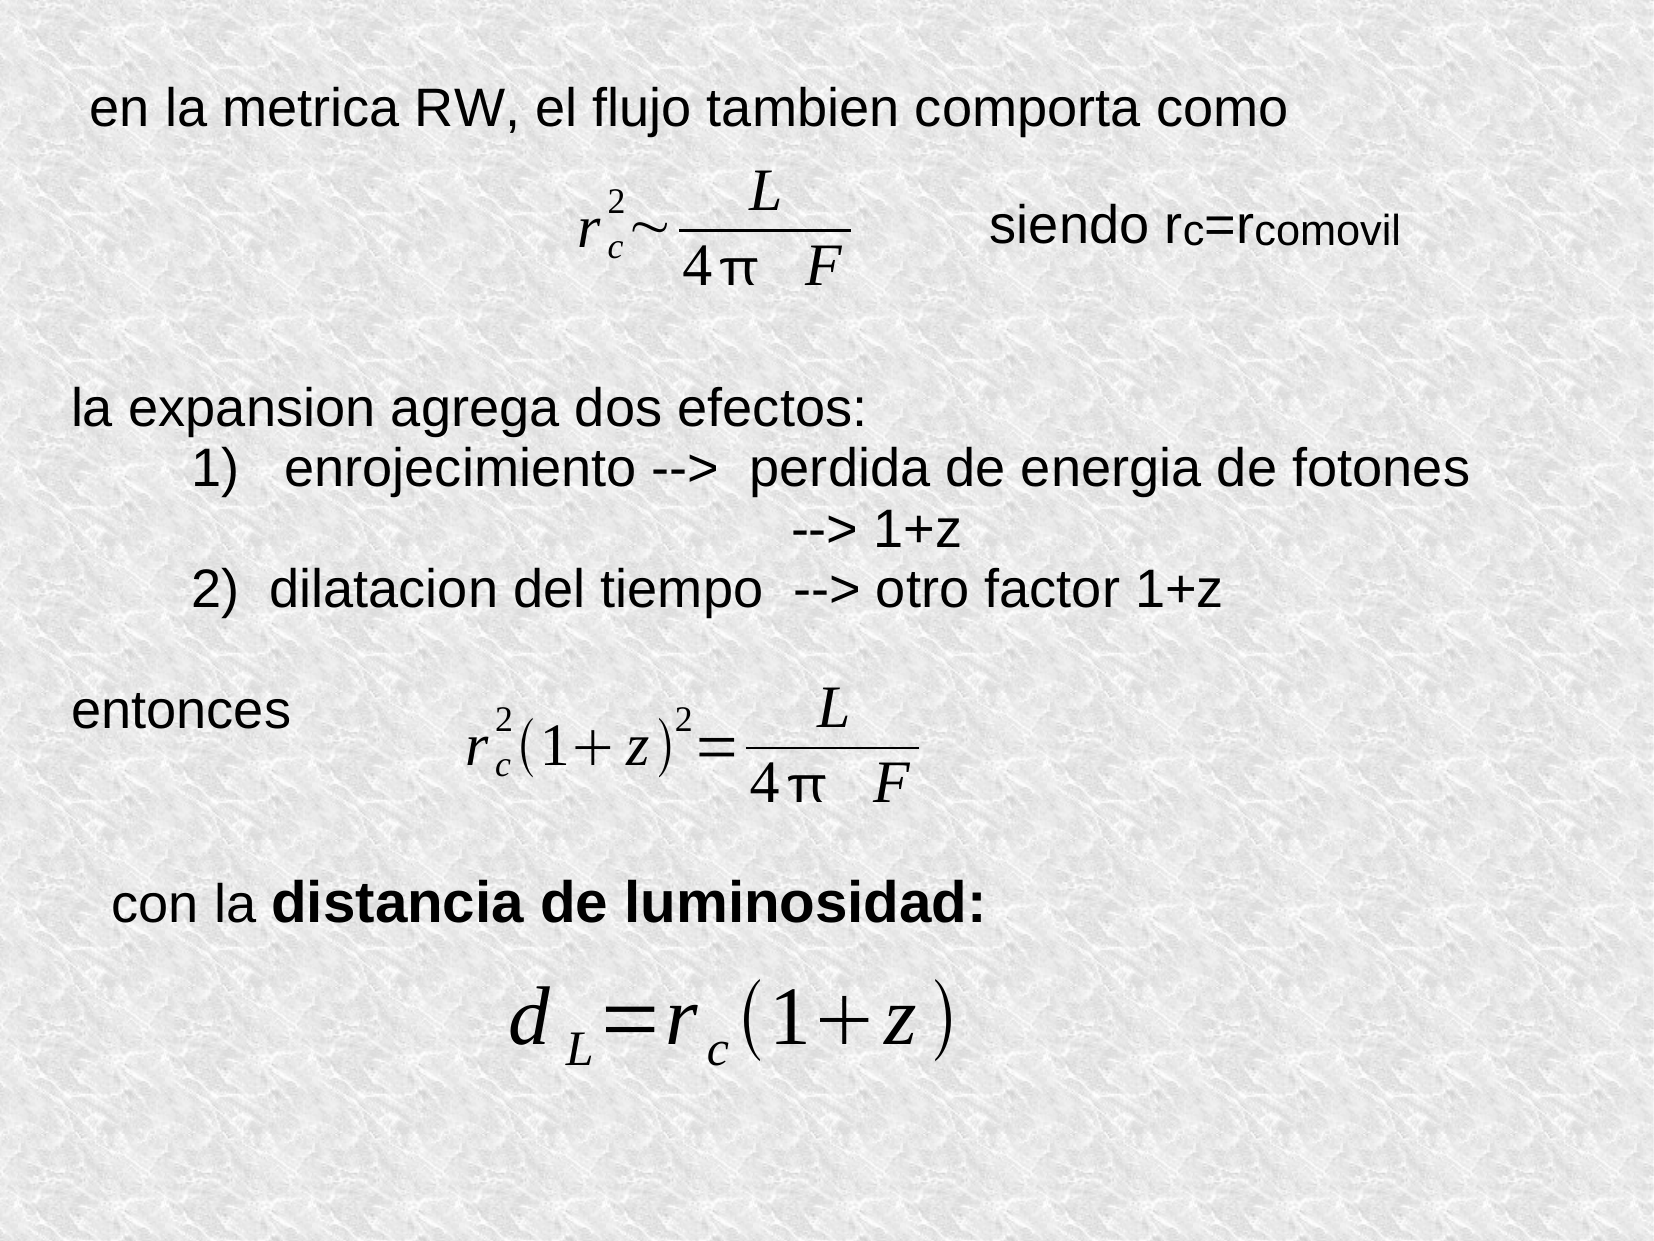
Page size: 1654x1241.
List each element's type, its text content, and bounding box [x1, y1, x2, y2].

text_box con la distancia de luminosidad: [96, 862, 911, 954]
chart [450, 675, 933, 818]
chart [487, 971, 977, 1076]
text_box la expansion agrega dos efectos: 1) enrojecimiento --> perdida de energia de fotones --> 1+z 2) dilatacion del tiempo --> otro factor 1+z entonces [56, 369, 1351, 778]
picture [0, 0, 1654, 1241]
chart [562, 157, 869, 301]
text_box en la metrica RW, el flujo tambien comporta como [75, 69, 1222, 151]
text_box siendo rc=rcomovil [975, 187, 1388, 276]
